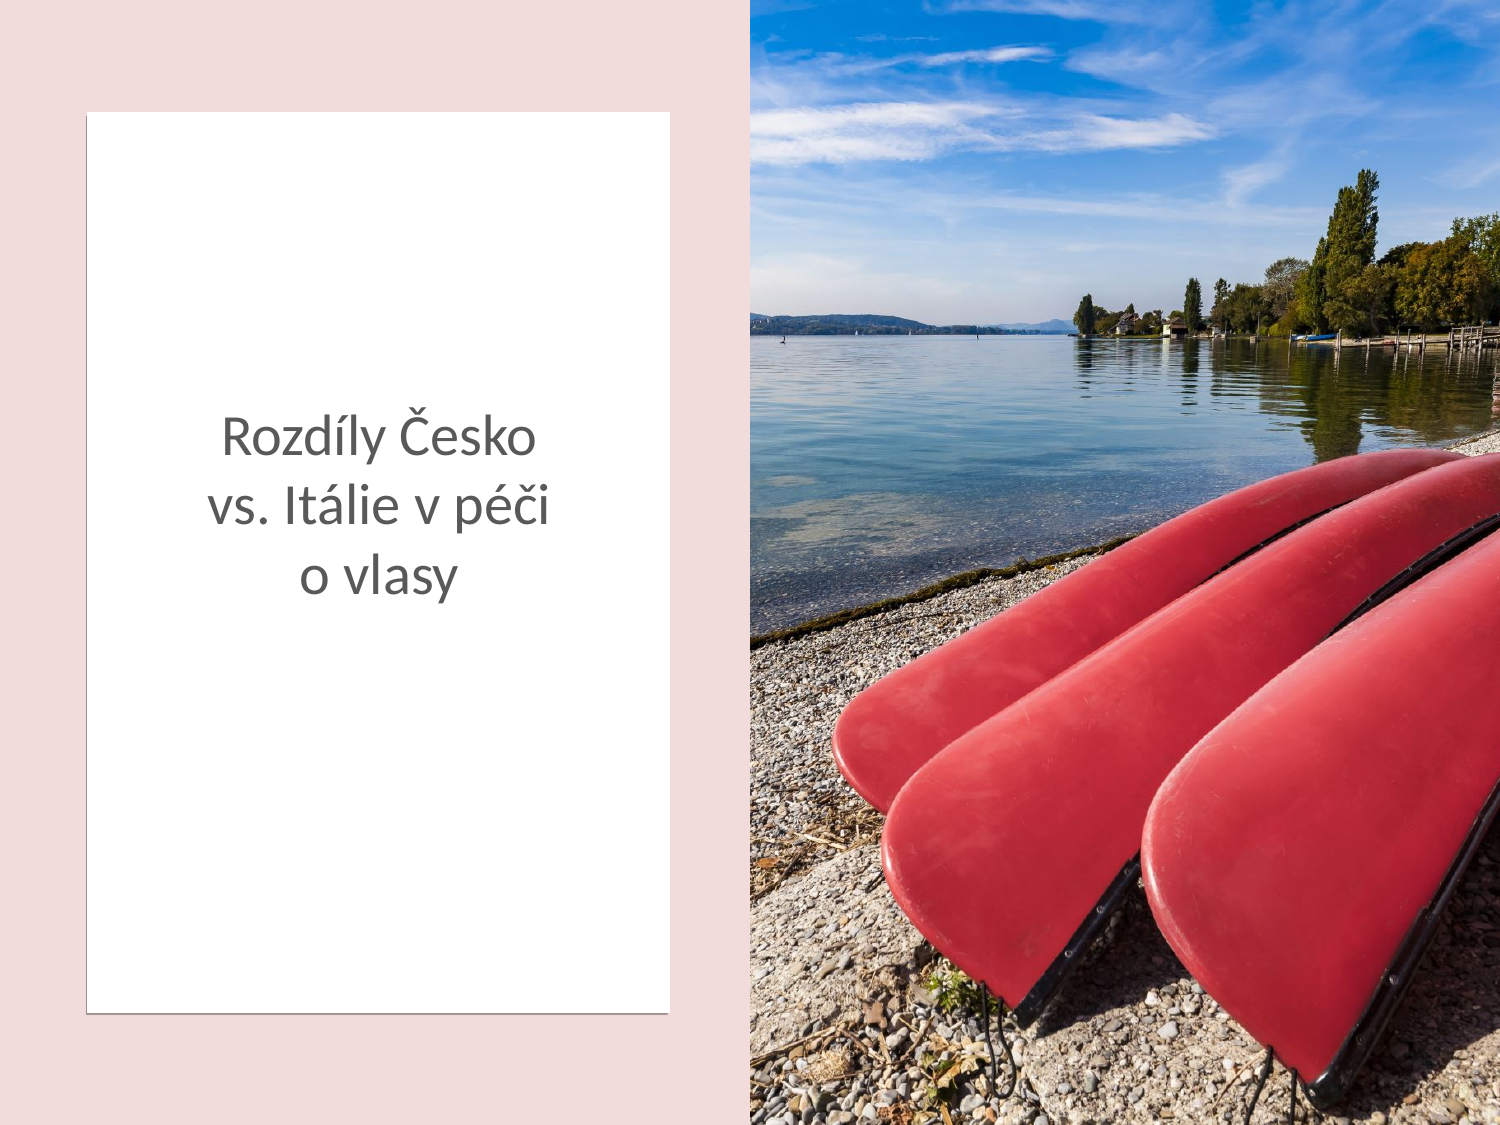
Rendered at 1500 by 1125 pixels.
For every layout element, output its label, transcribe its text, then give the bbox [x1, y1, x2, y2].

picture [750, 0, 1500, 1125]
title Rozdíly Česko vs. Itálie v péči o vlasy [180, 206, 579, 614]
text_box [0, 0, 750, 1125]
